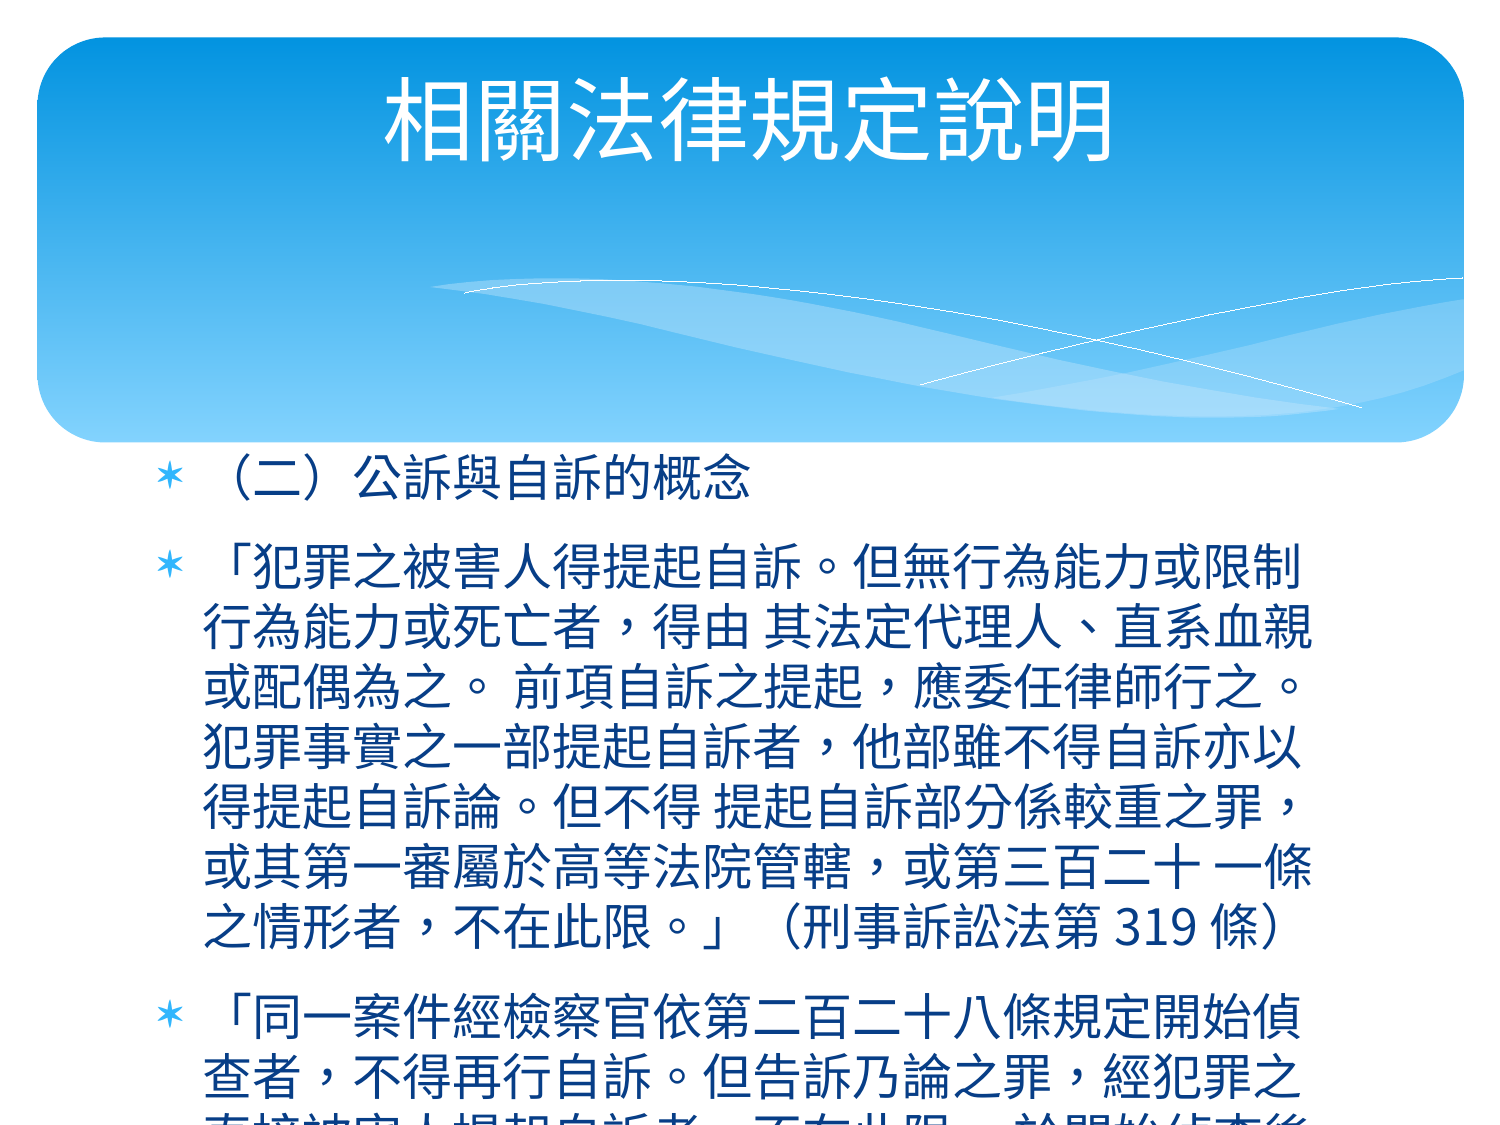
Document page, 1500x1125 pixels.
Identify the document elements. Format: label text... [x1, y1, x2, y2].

list （二）公訴與自訴的概念 「犯罪之被害人得提起自訴。但無行為能力或限制行為能力或死亡者，得由 其法定代理人、直系血親或配偶為之。 前項自訴之提起，應委任律師行之。 犯罪事實之一部提起自訴者，他部雖不得自訴亦以得提起自訴論。但不得 提起自訴部分係較重之罪，或其第一審屬於高等法院管轄，或第三百二十 一條之情形者，不在此限。」（刑事訴訟法第319條） 「同一案件經檢察官依第二百二十八條規定開始偵查者，不得再行自訴。但告訴乃論之罪，經犯罪之直接被害人提起自訴者，不在此限。 於開始偵查後，檢察官知有自訴在先或前項但書之情形者，應即停止偵查，將案件移送法院。但遇有急迫情形，檢察官仍應為必要之處分。」（刑事訴訟法第323條） [143, 438, 1359, 1005]
title 相關法律規定說明 [75, 55, 1425, 261]
